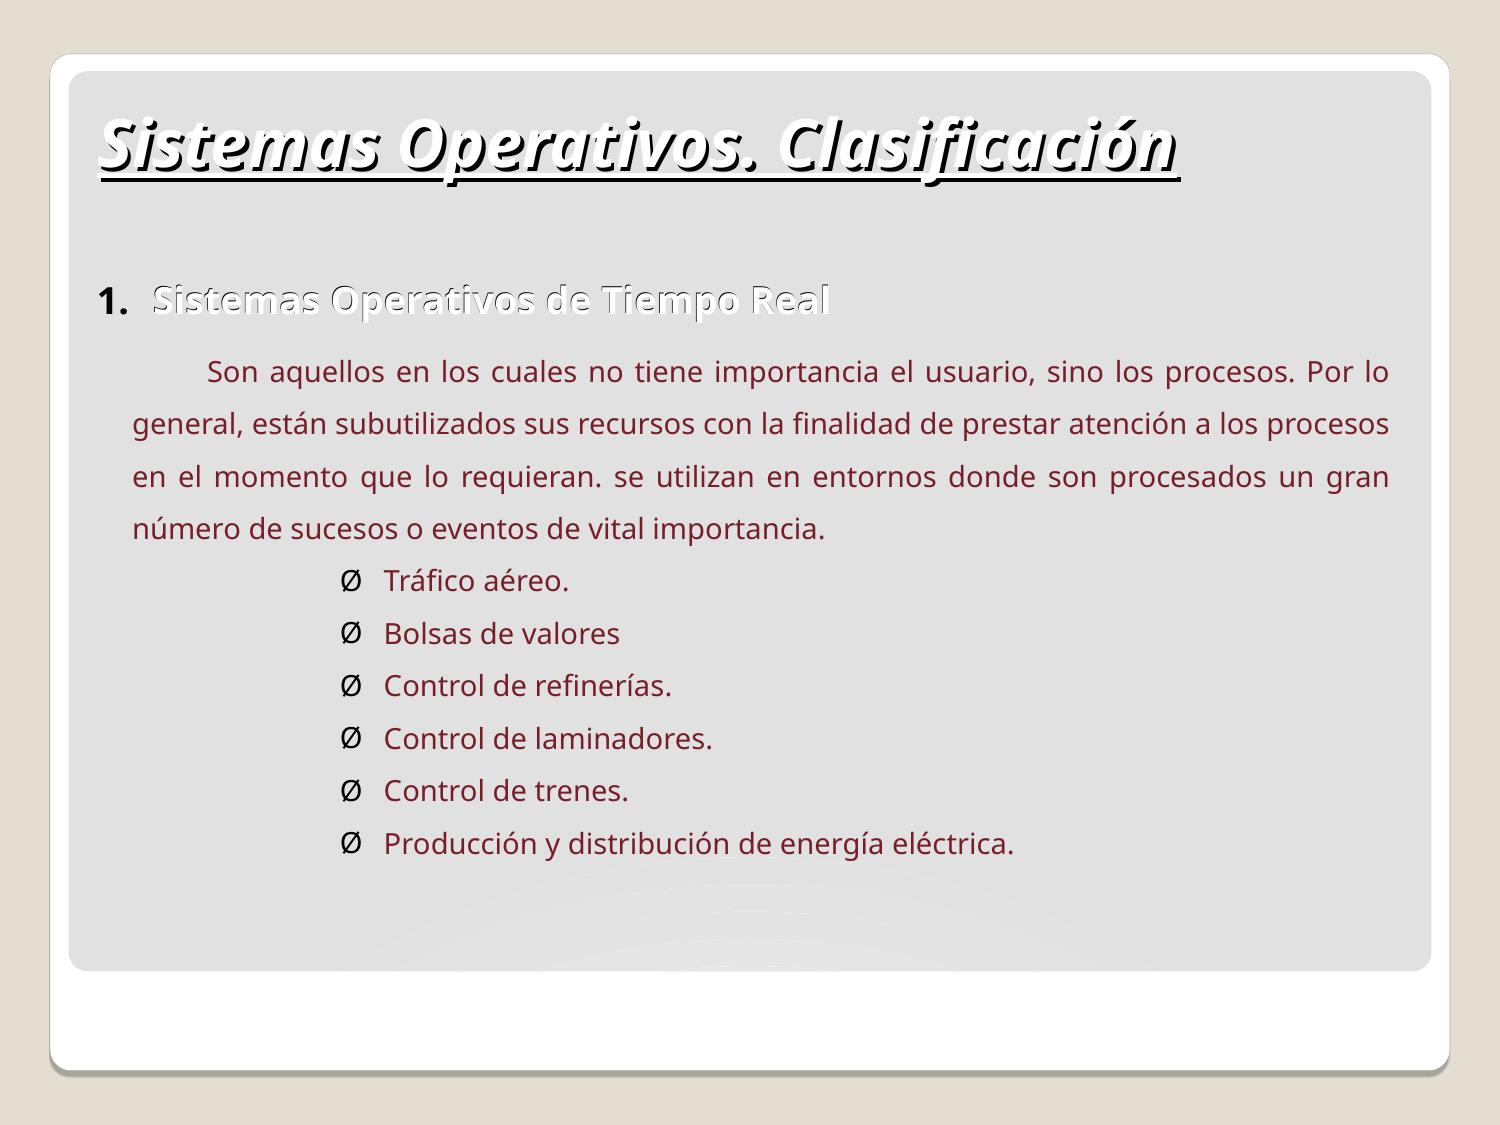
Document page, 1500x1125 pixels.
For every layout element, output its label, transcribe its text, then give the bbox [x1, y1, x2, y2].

text_box Son aquellos en los cuales no tiene importancia el usuario, sino los procesos. Por lo general, están subutilizados sus recursos con la finalidad de prestar atención a los procesos en el momento que lo requieran. se utilizan en entornos donde son procesados un gran número de sucesos o eventos de vital importancia. Tráfico aéreo. Bolsas de valores Control de refinerías. Control de laminadores. Control de trenes. Producción y distribución de energía eléctrica. [117, 328, 1406, 868]
text_box Sistemas Operativos de Tiempo Real [82, 269, 1113, 330]
text_box Sistemas Operativos. Clasificación [82, 94, 1192, 189]
